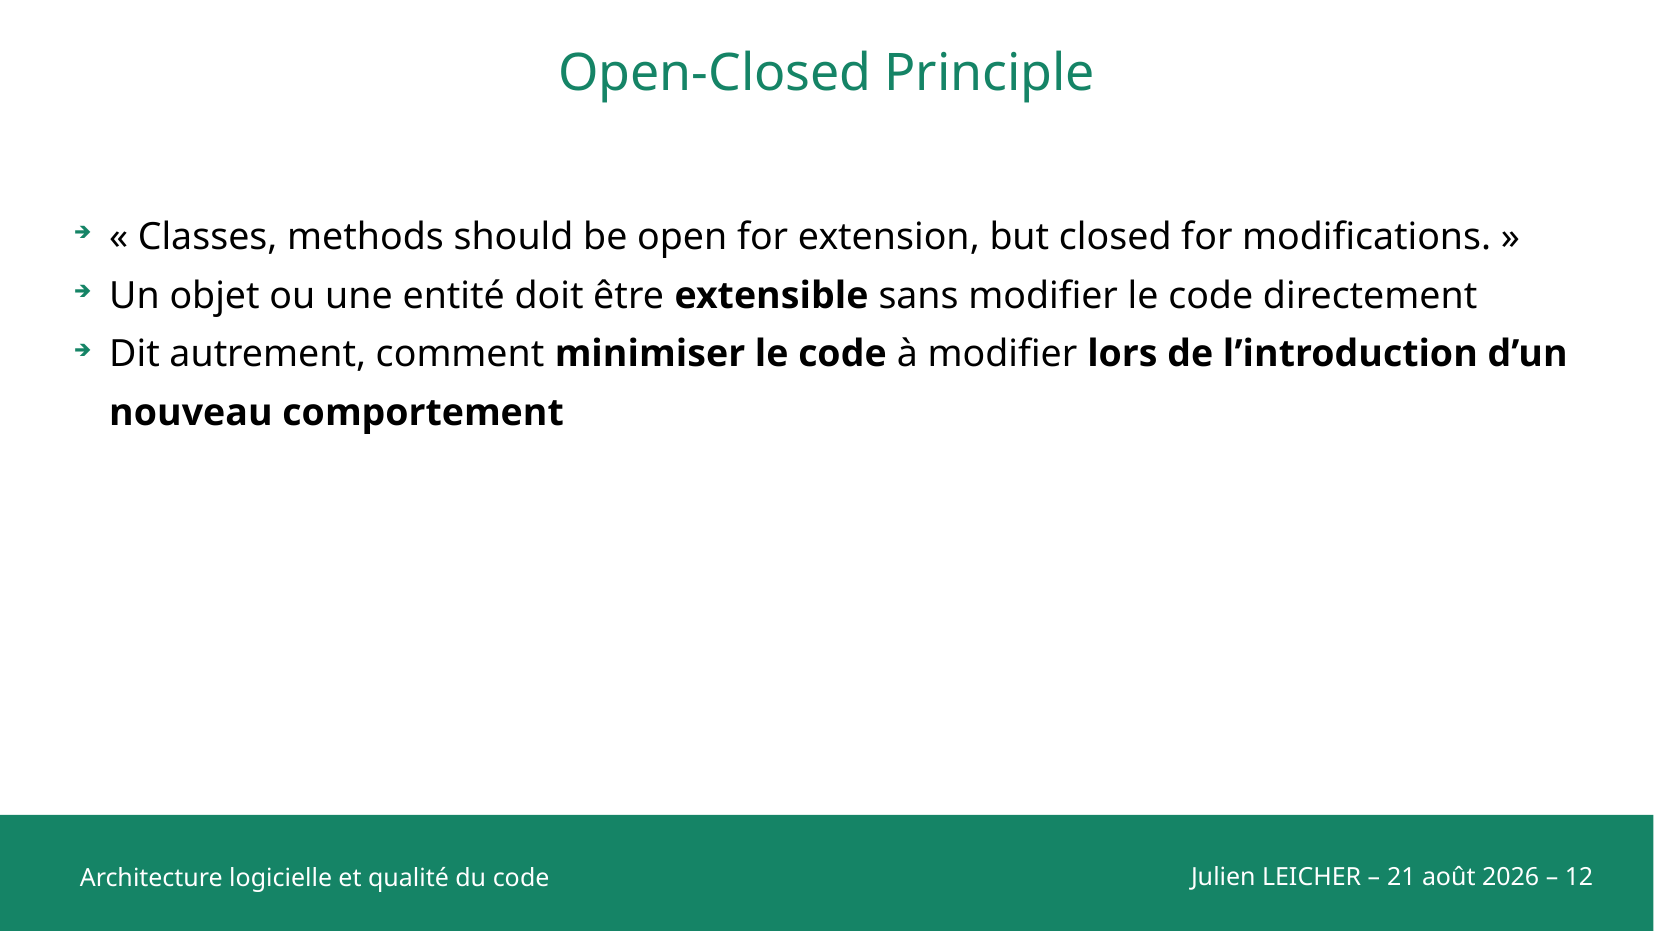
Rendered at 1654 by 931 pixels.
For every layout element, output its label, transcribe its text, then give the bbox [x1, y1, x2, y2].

text_box « Classes, methods should be open for extension, but closed for modifications. » Un objet ou une entité doit être extensible sans modifier le code directement Dit autrement, comment minimiser le code à modifier lors de l’introduction d’un nouveau comportement [59, 194, 1595, 678]
text_box Architecture logicielle et qualité du code [64, 852, 798, 898]
text_box Julien LEICHER – 28 févr. 2022 – <numéro> [0, 814, 1654, 931]
text_box Open-Closed Principle [0, 27, 1654, 113]
